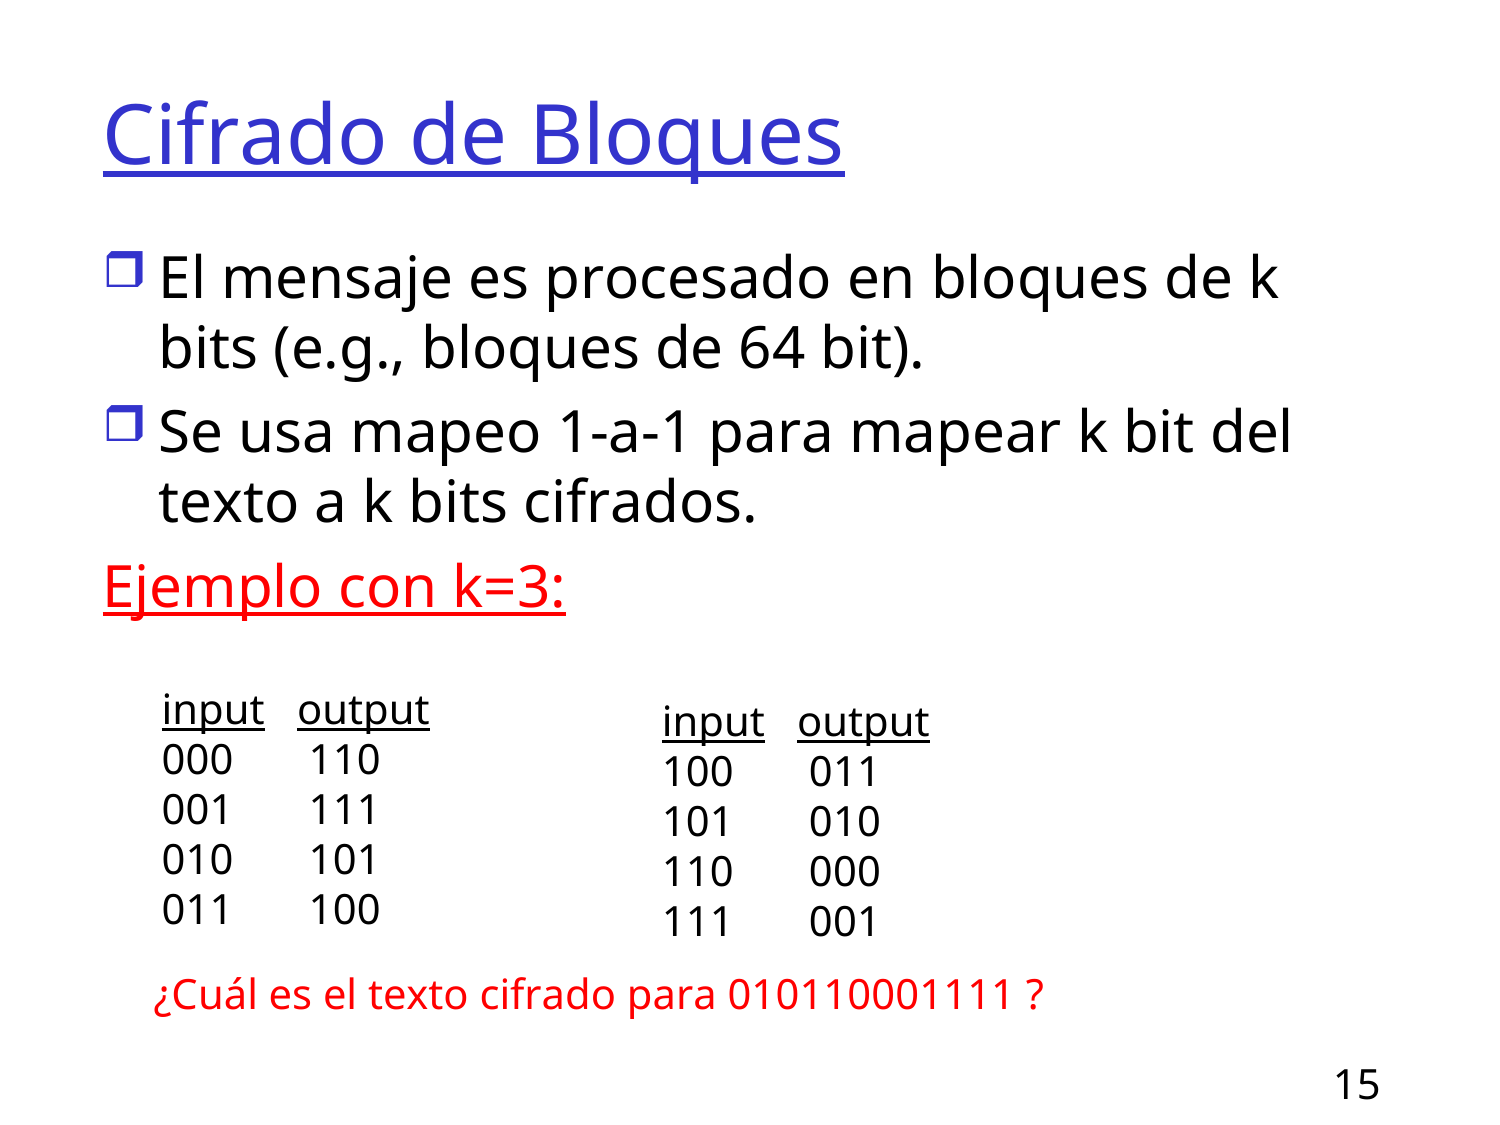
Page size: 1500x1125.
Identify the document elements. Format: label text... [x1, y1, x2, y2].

title Cifrado de Bloques [87, 37, 1363, 225]
list El mensaje es procesado en bloques de k bits (e.g., bloques de 64 bit). Se usa mapeo 1-a-1 para mapear k bit del texto a k bits cifrados. Ejemplo con k=3: [87, 232, 1375, 658]
text_box input output 100 011 101 010 110 000 111 001 [647, 687, 1095, 1004]
text_box ¿Cuál es el texto cifrado para 010110001111 ? [138, 960, 1060, 1026]
text_box input output 000 110 001 111 010 101 011 100 [146, 674, 595, 960]
